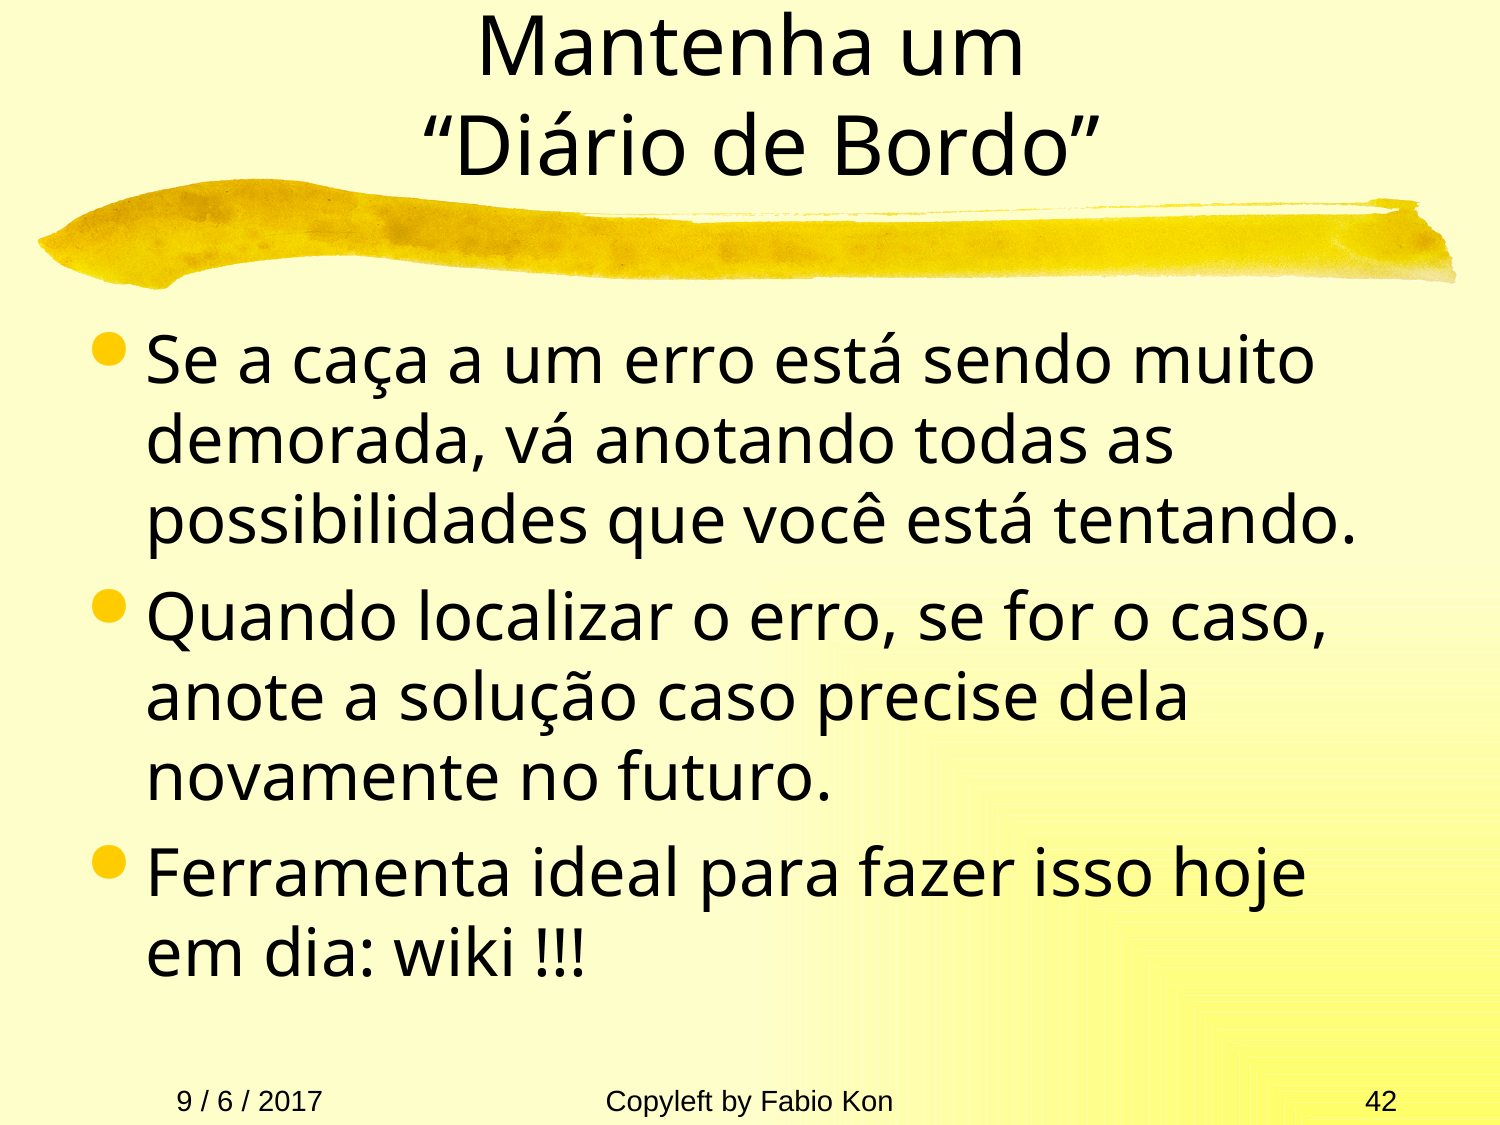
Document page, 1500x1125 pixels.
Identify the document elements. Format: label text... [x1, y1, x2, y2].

list Se a caça a um erro está sendo muito demorada, vá anotando todas as possibilidades que você está tentando. Quando localizar o erro, se for o caso, anote a solução caso precise dela novamente no futuro. Ferramenta ideal para fazer isso hoje em dia: wiki !!! [74, 309, 1417, 998]
picture [24, 174, 1463, 297]
title Mantenha um “Diário de Bordo” [125, 0, 1401, 200]
